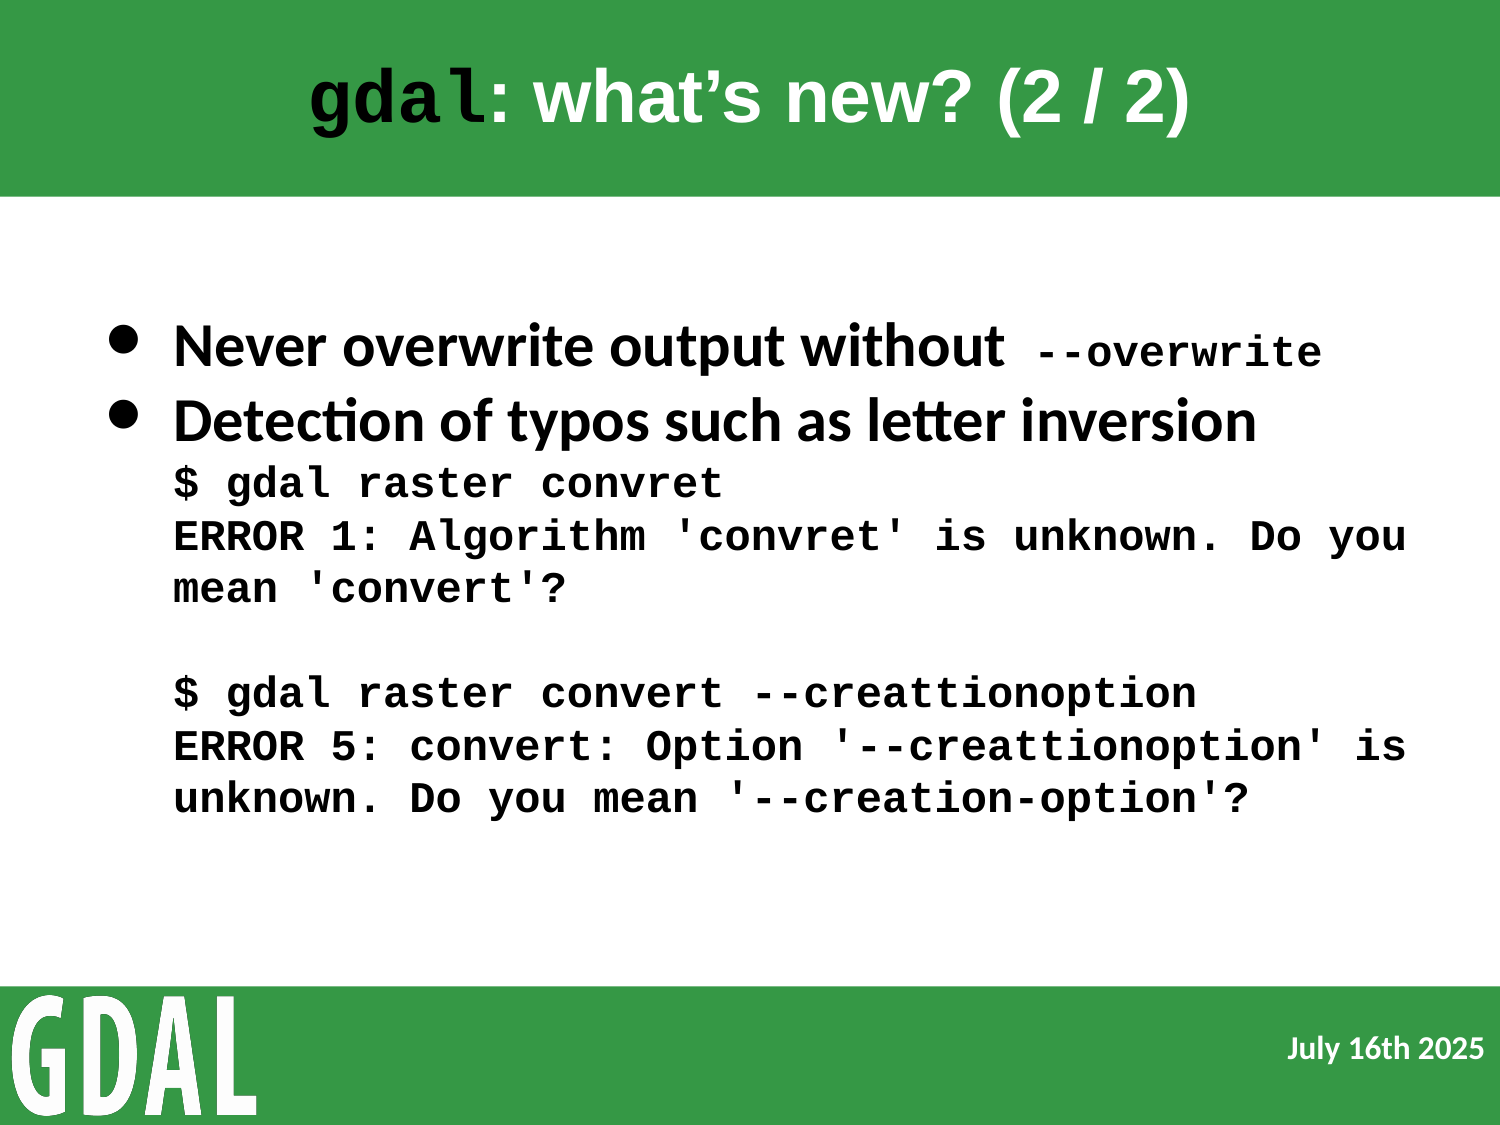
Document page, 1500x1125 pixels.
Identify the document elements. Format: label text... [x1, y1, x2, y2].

text_box Never overwrite output without --overwrite Detection of typos such as letter inversion $ gdal raster convret ERROR 1: Algorithm 'convret' is unknown. Do you mean 'convert'? $ gdal raster convert --creattionoption ERROR 5: convert: Option '--creattionoption' is unknown. Do you mean '--creation-option'? [83, 289, 1477, 1071]
picture [11, 995, 257, 1116]
title gdal: what’s new? (2 / 2) [0, 0, 1500, 197]
